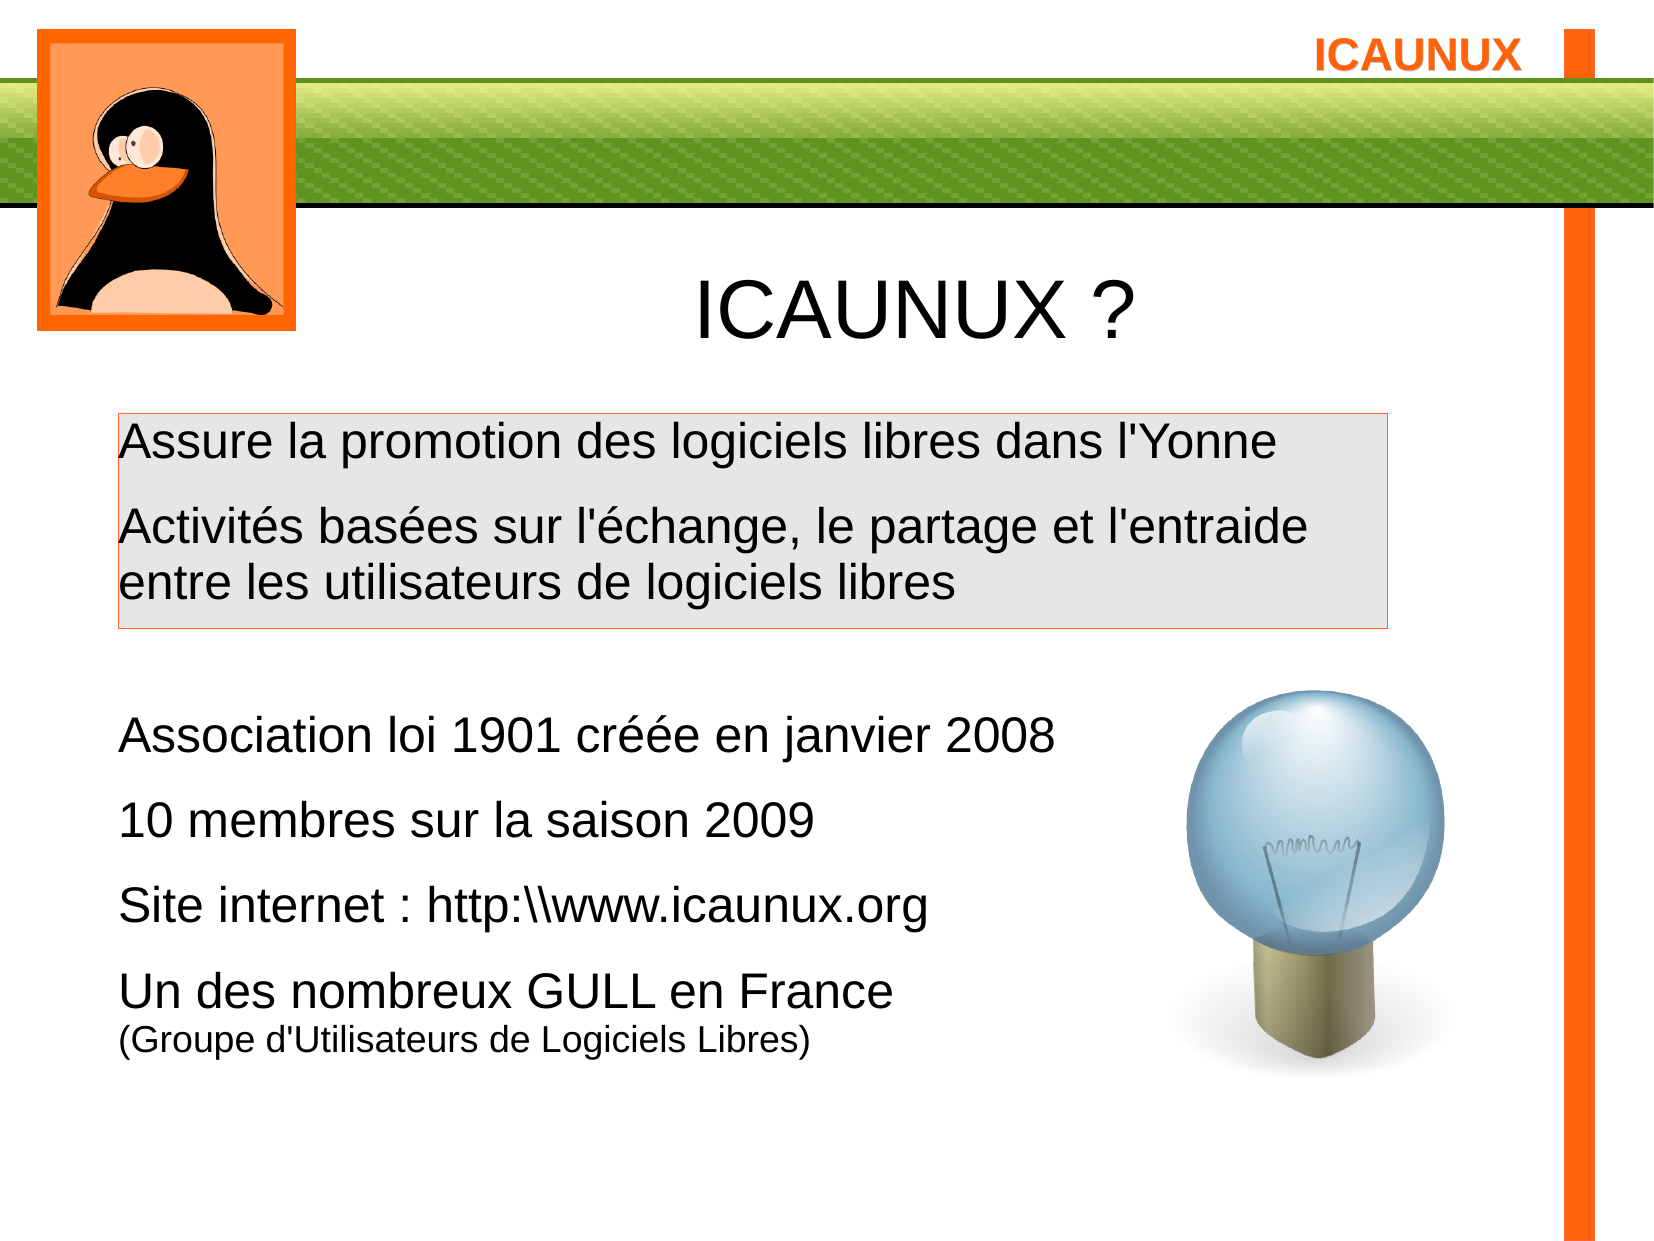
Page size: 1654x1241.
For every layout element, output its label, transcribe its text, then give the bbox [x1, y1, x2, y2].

list Association loi 1901 créée en janvier 2008 10 membres sur la saison 2009 Site internet : http:\\www.icaunux.org Un des nombreux GULL en France (Groupe d'Utilisateurs de Logiciels Libres) [118, 707, 1542, 1241]
picture [1122, 656, 1536, 1093]
list Assure la promotion des logiciels libres dans l'Yonne Activités basées sur l'échange, le partage et l'entraide entre les utilisateurs de logiciels libres [118, 413, 1388, 629]
title ICAUNUX ? [324, 235, 1506, 384]
picture [0, 29, 1654, 331]
